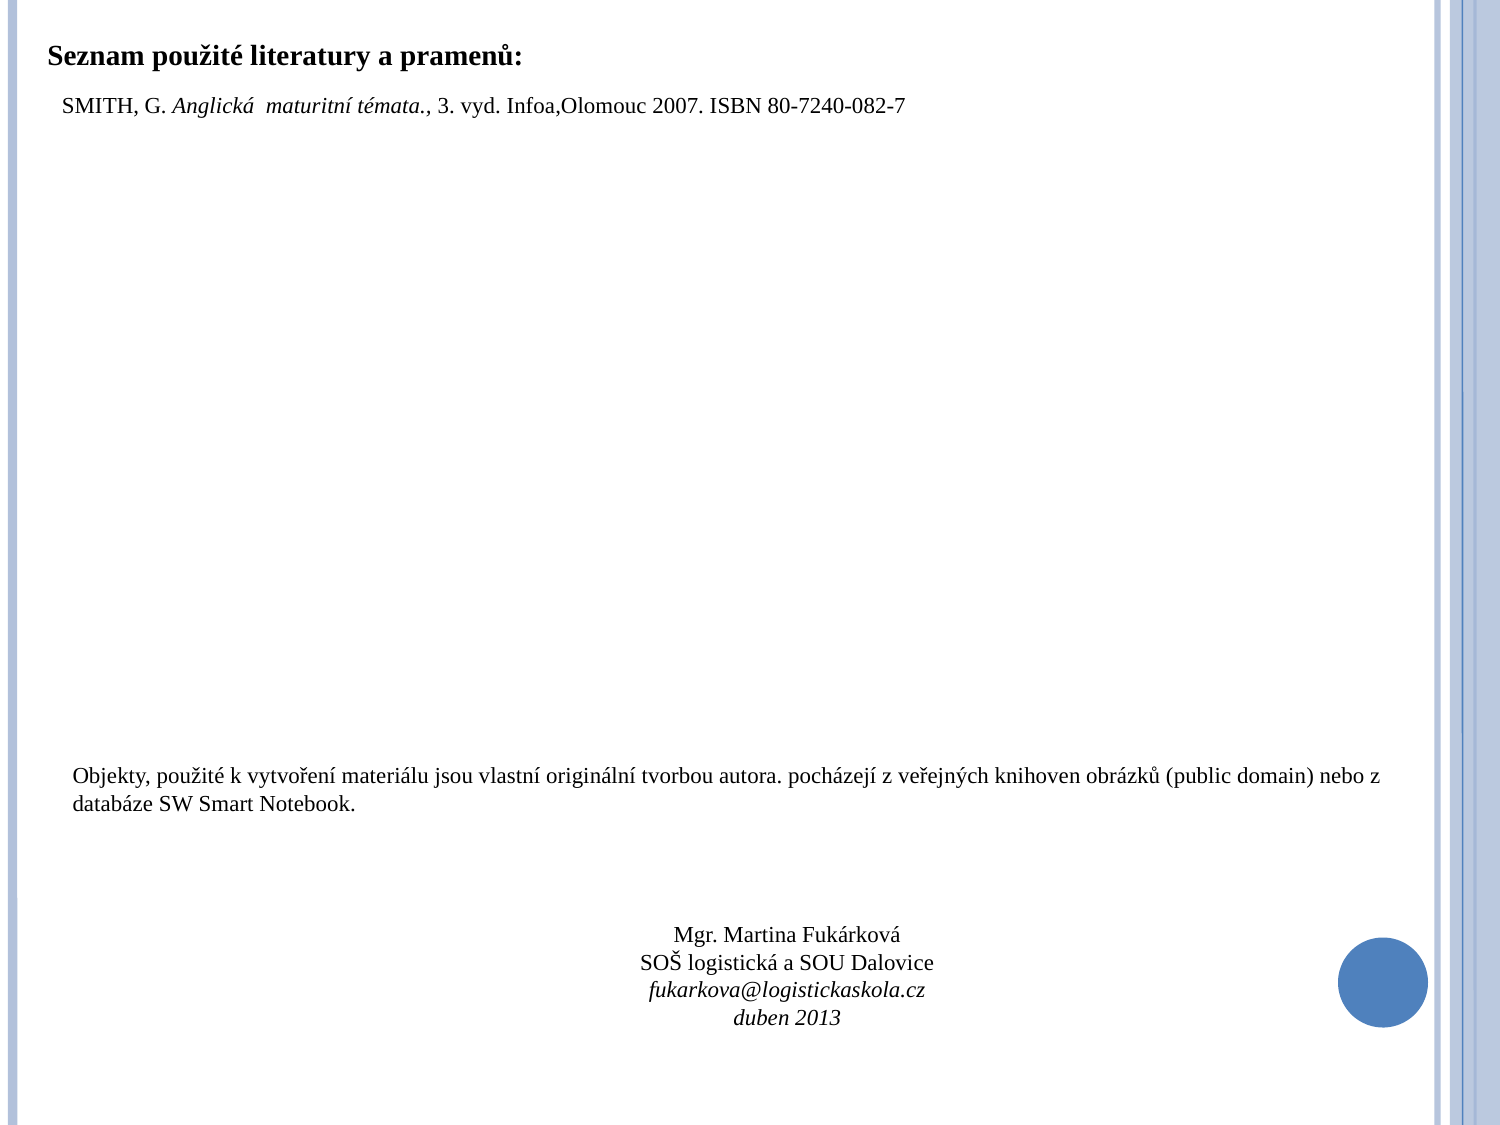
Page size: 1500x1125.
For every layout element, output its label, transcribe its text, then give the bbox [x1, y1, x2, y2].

text_box Seznam použité literatury a pramenů: [33, 29, 762, 79]
text_box Mgr. Martina Fukárková SOŠ logistická a SOU Dalovice fukarkova@logistickaskola.cz duben 2013 [494, 913, 1080, 1041]
text_box SMITH, G. Anglická maturitní témata., 3. vyd. Infoa,Olomouc 2007. ISBN 80-7240-082-7 [48, 84, 1377, 126]
text_box Objekty, použité k vytvoření materiálu jsou vlastní originální tvorbou autora. pocházejí z veřejných knihoven obrázků (public domain) nebo z databáze SW Smart Notebook. [58, 753, 1442, 823]
